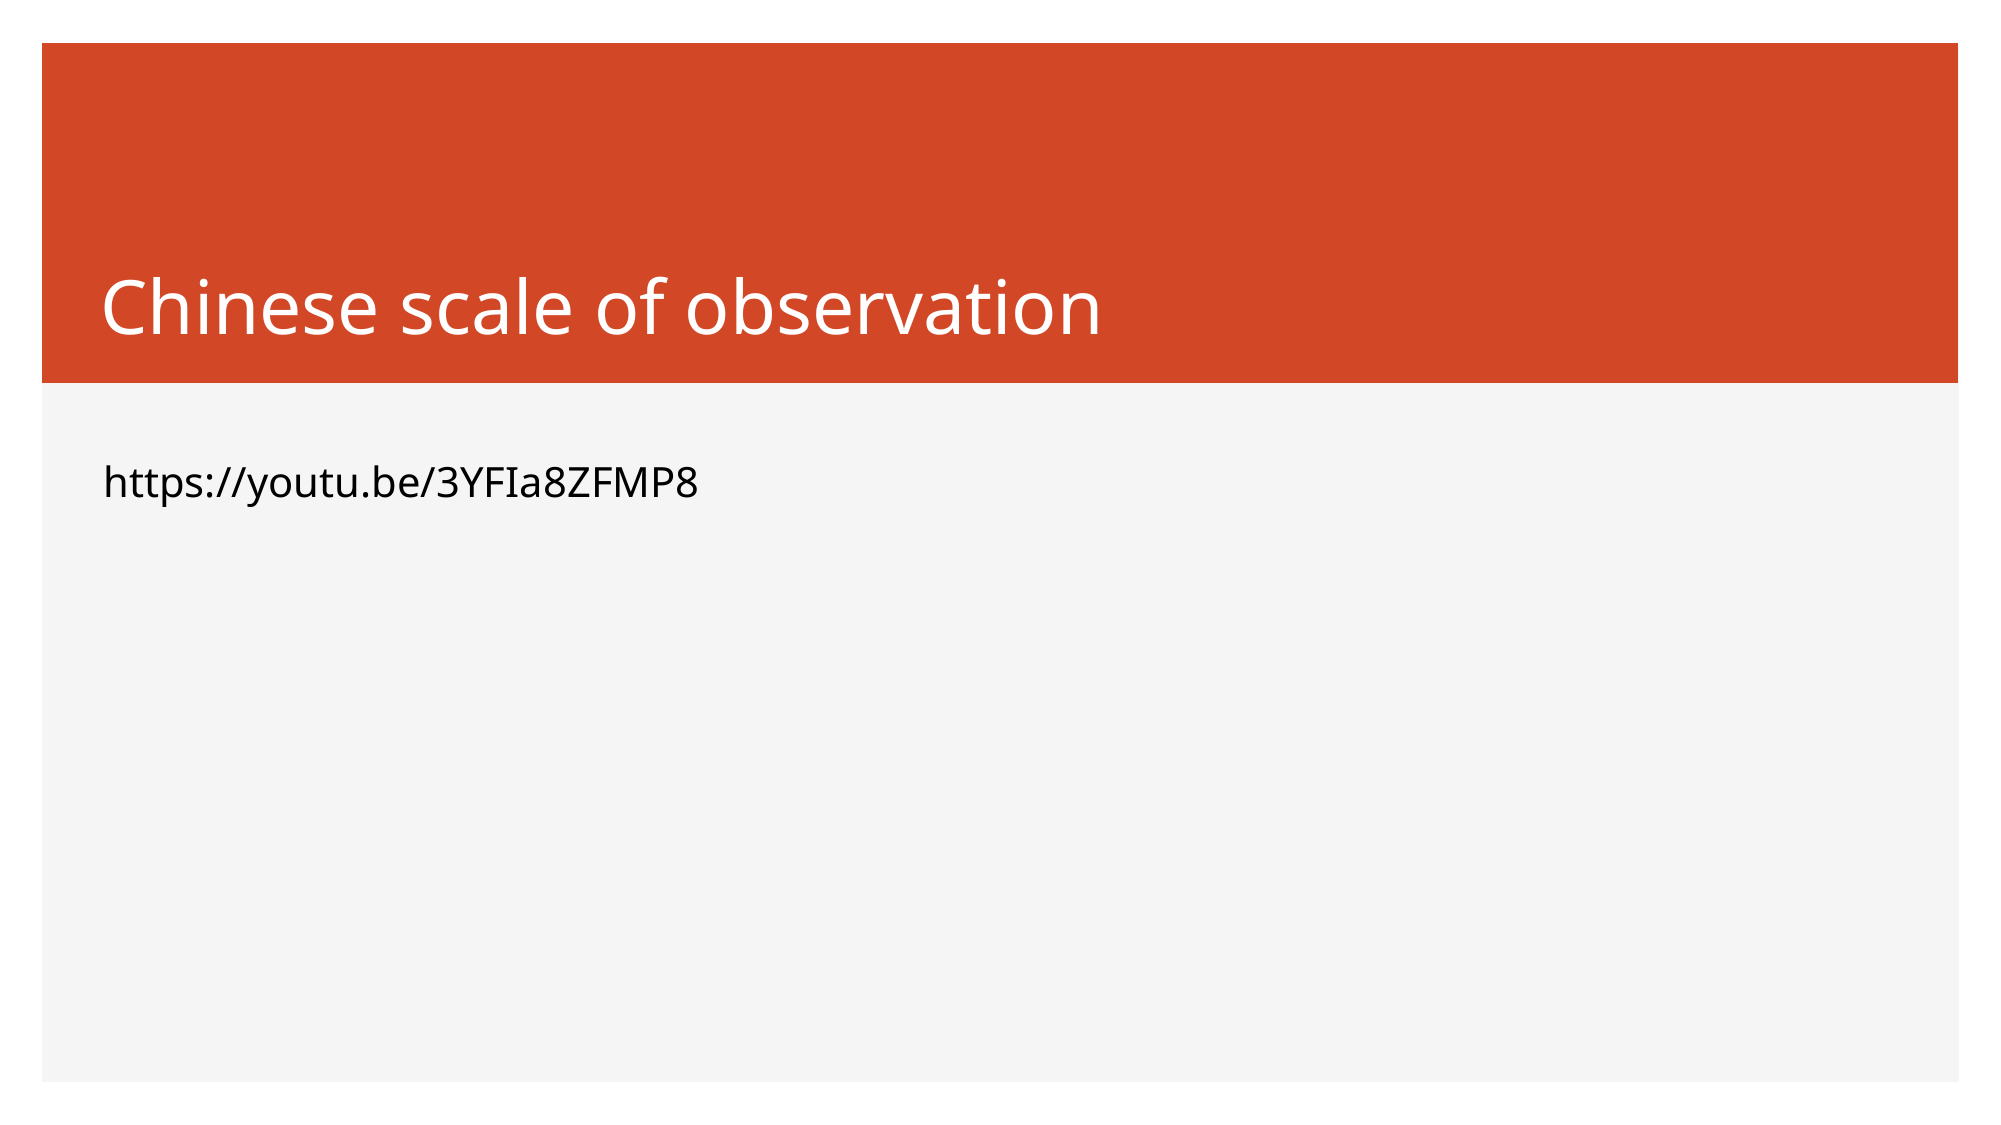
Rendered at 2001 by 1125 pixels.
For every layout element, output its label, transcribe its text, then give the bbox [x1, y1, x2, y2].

list https://youtu.be/3YFIa8ZFMP8 [88, 420, 1639, 1073]
title Chinese scale of observation [85, 251, 1214, 357]
